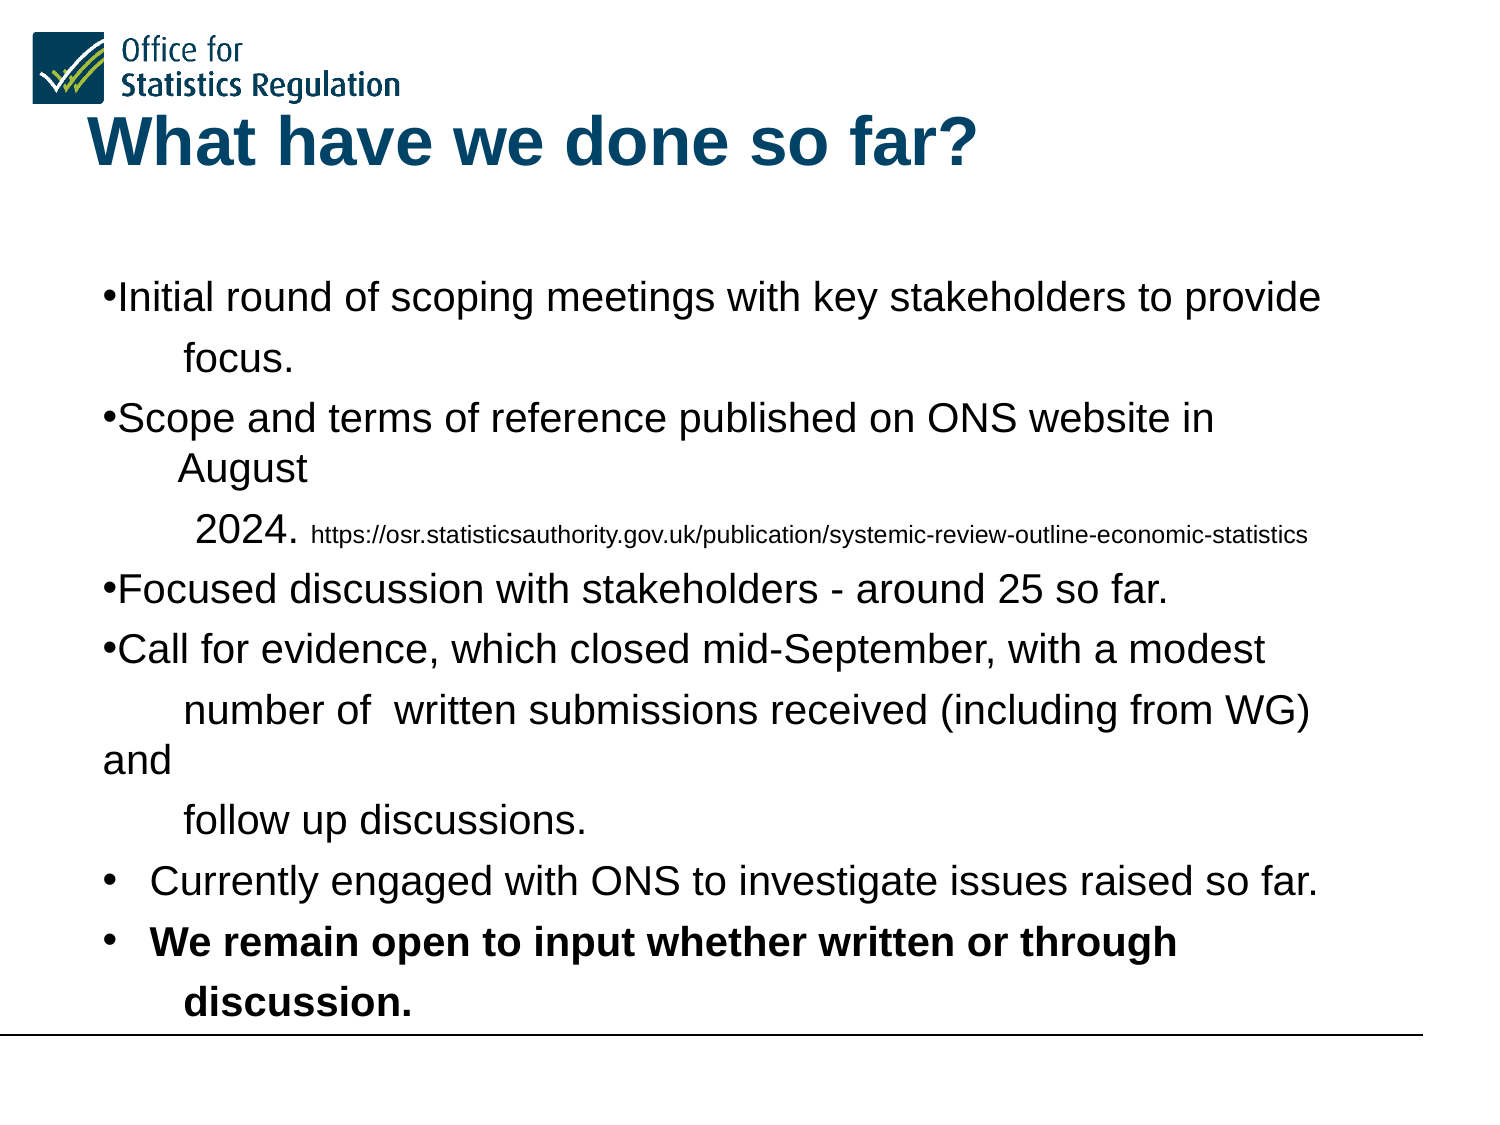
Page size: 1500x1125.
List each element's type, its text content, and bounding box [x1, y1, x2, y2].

title What have we done so far? [87, 132, 1362, 243]
list Initial round of scoping meetings with key stakeholders to provide focus. Scope and terms of reference published on ONS website in August 2024. https://osr.statisticsauthority.gov.uk/publication/systemic-review-outline-economic-statistics Focused discussion with stakeholders - around 25 so far. Call for evidence, which closed mid-September, with a modest number of written submissions received (including from WG) and follow up discussions. Currently engaged with ONS to investigate issues raised so far. We remain open to input whether written or through discussion. [87, 262, 1435, 989]
